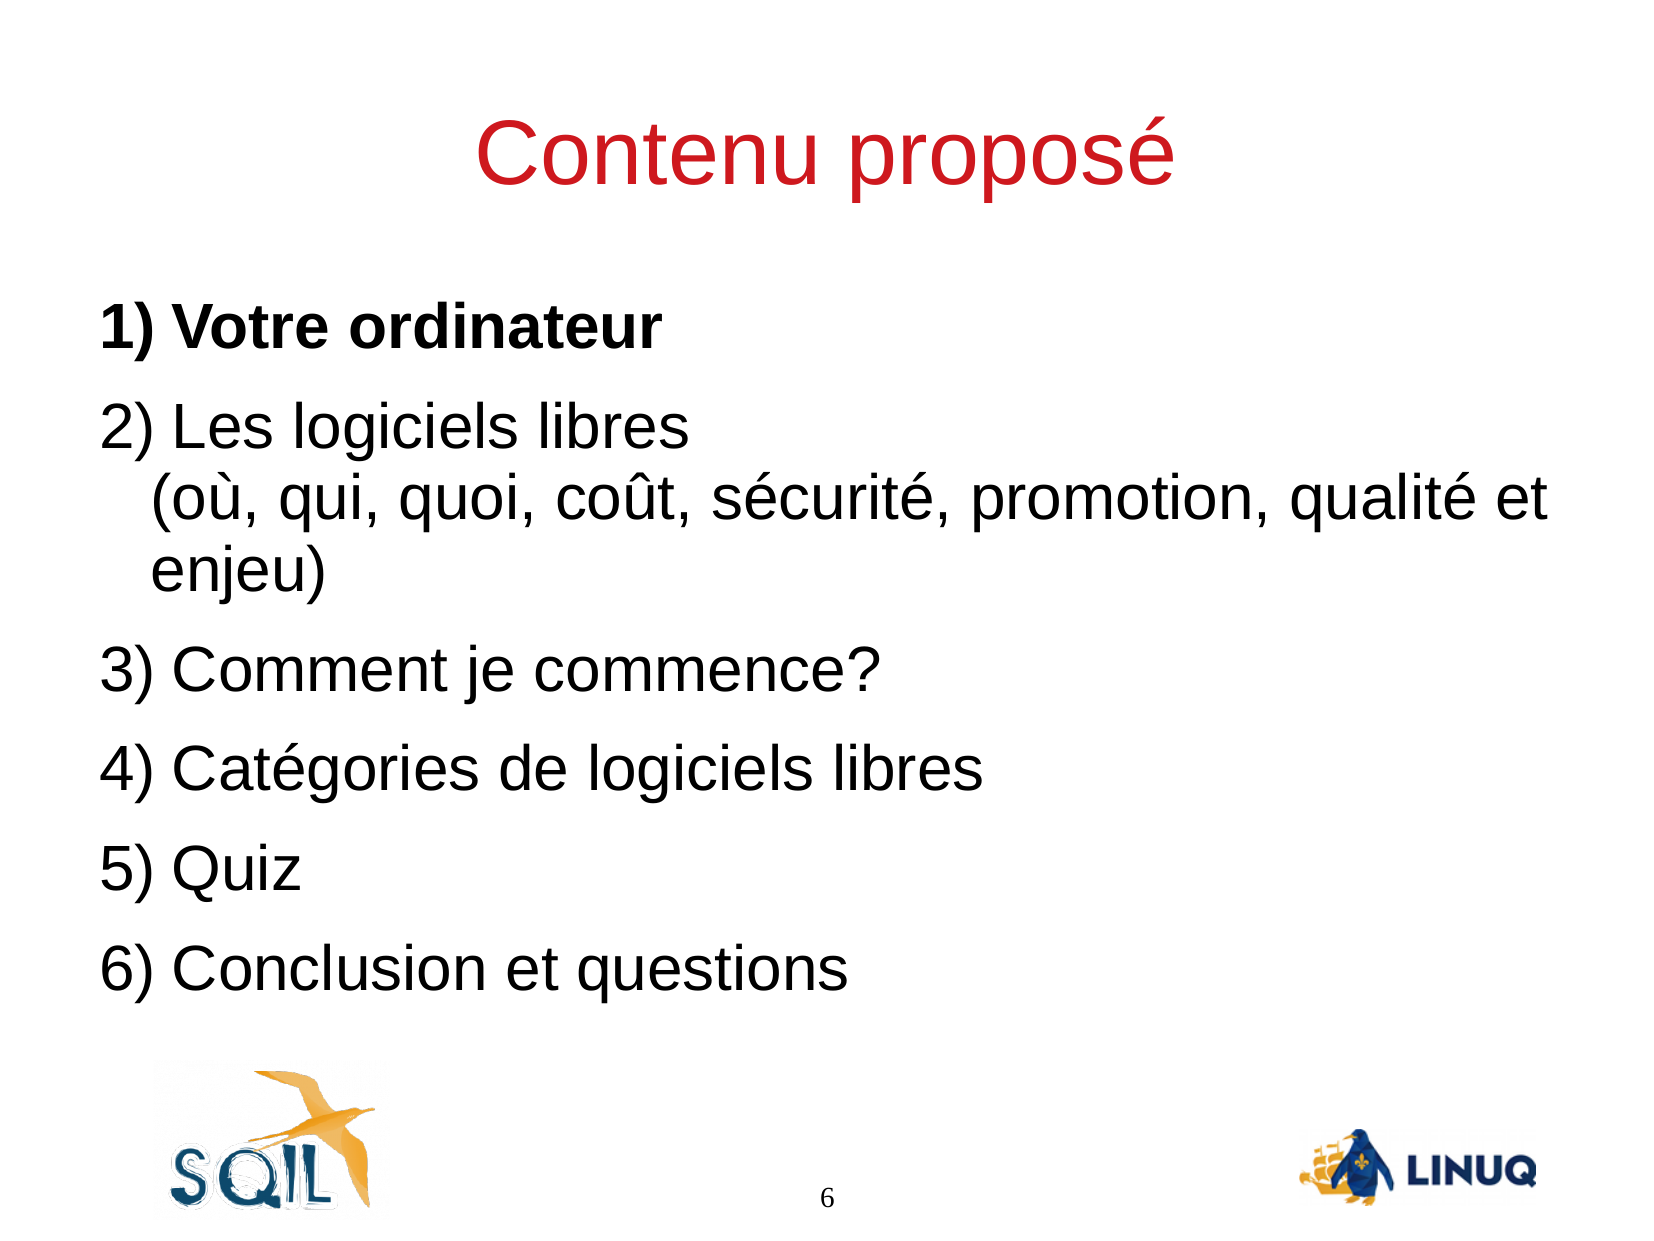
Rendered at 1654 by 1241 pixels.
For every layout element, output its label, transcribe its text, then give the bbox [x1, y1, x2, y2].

picture [153, 1060, 390, 1220]
title Contenu proposé [82, 49, 1571, 257]
picture [1299, 1129, 1536, 1206]
list Votre ordinateur Les logiciels libres (où, qui, quoi, coût, sécurité, promotion, qualité et enjeu) Comment je commence? Catégories de logiciels libres Quiz Conclusion et questions [82, 290, 1571, 1010]
